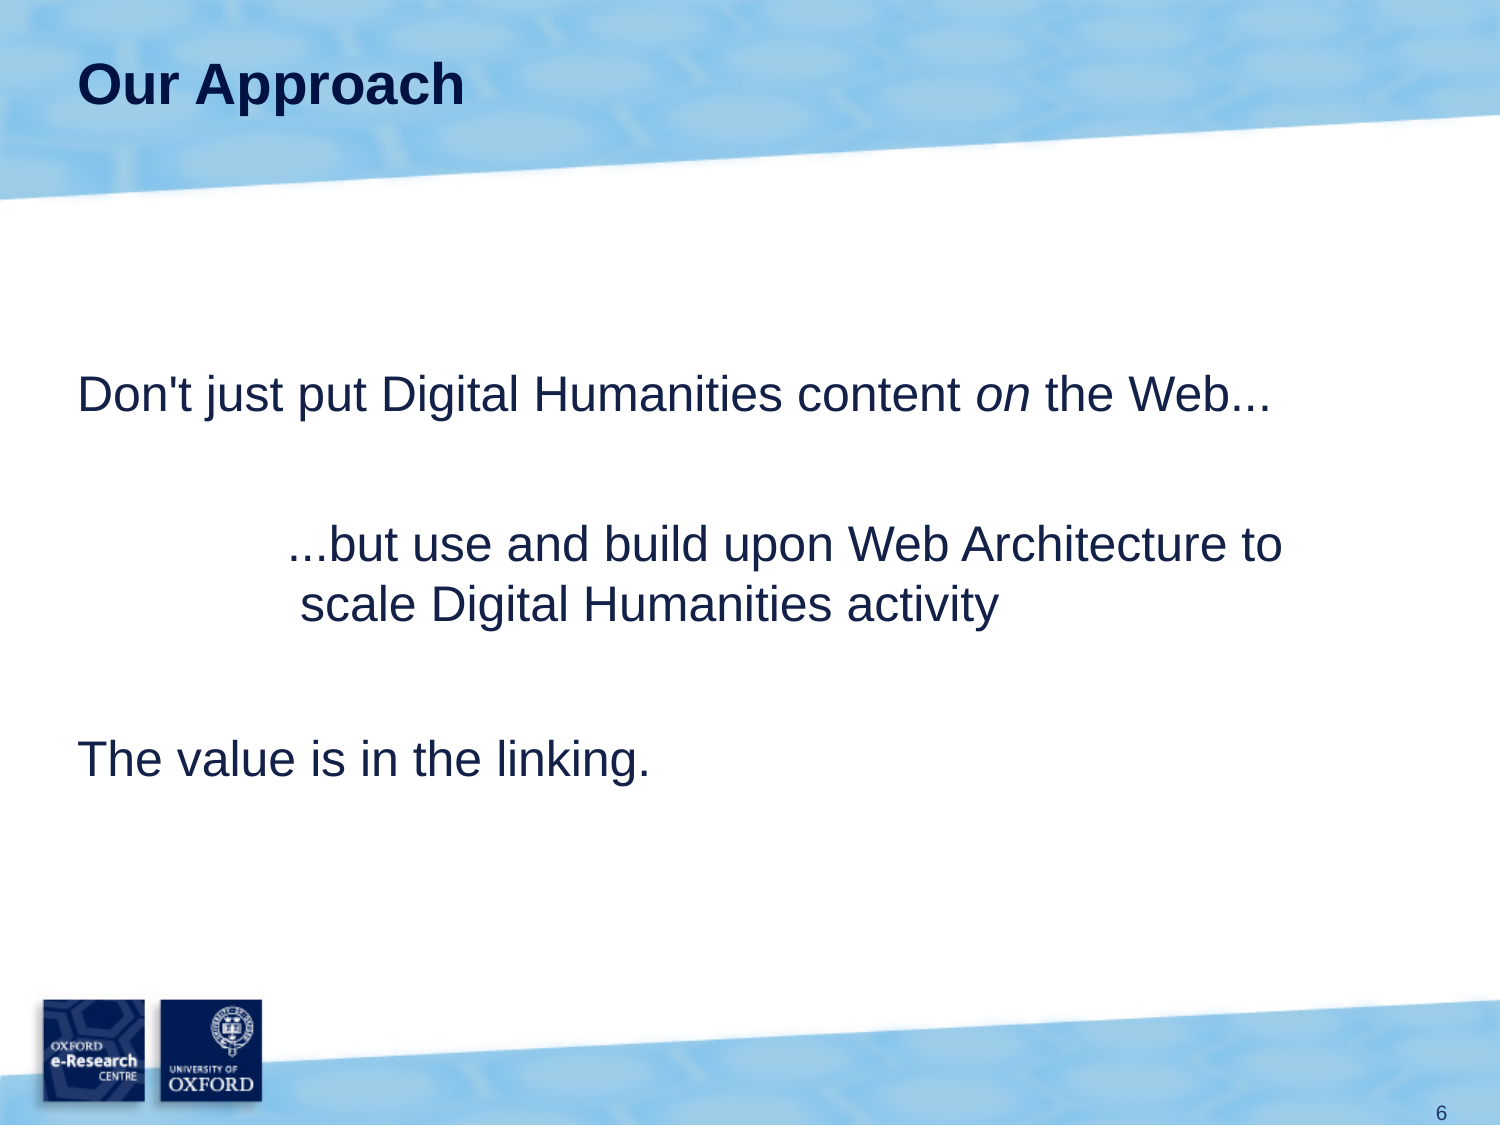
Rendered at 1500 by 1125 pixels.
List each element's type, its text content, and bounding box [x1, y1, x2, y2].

title Our Approach [62, 24, 1409, 138]
picture [0, 944, 1500, 1125]
picture [0, 0, 1500, 213]
list Don't just put Digital Humanities content on the Web... ...but use and build upon Web Architecture to scale Digital Humanities activity The value is in the linking. [62, 250, 1388, 972]
